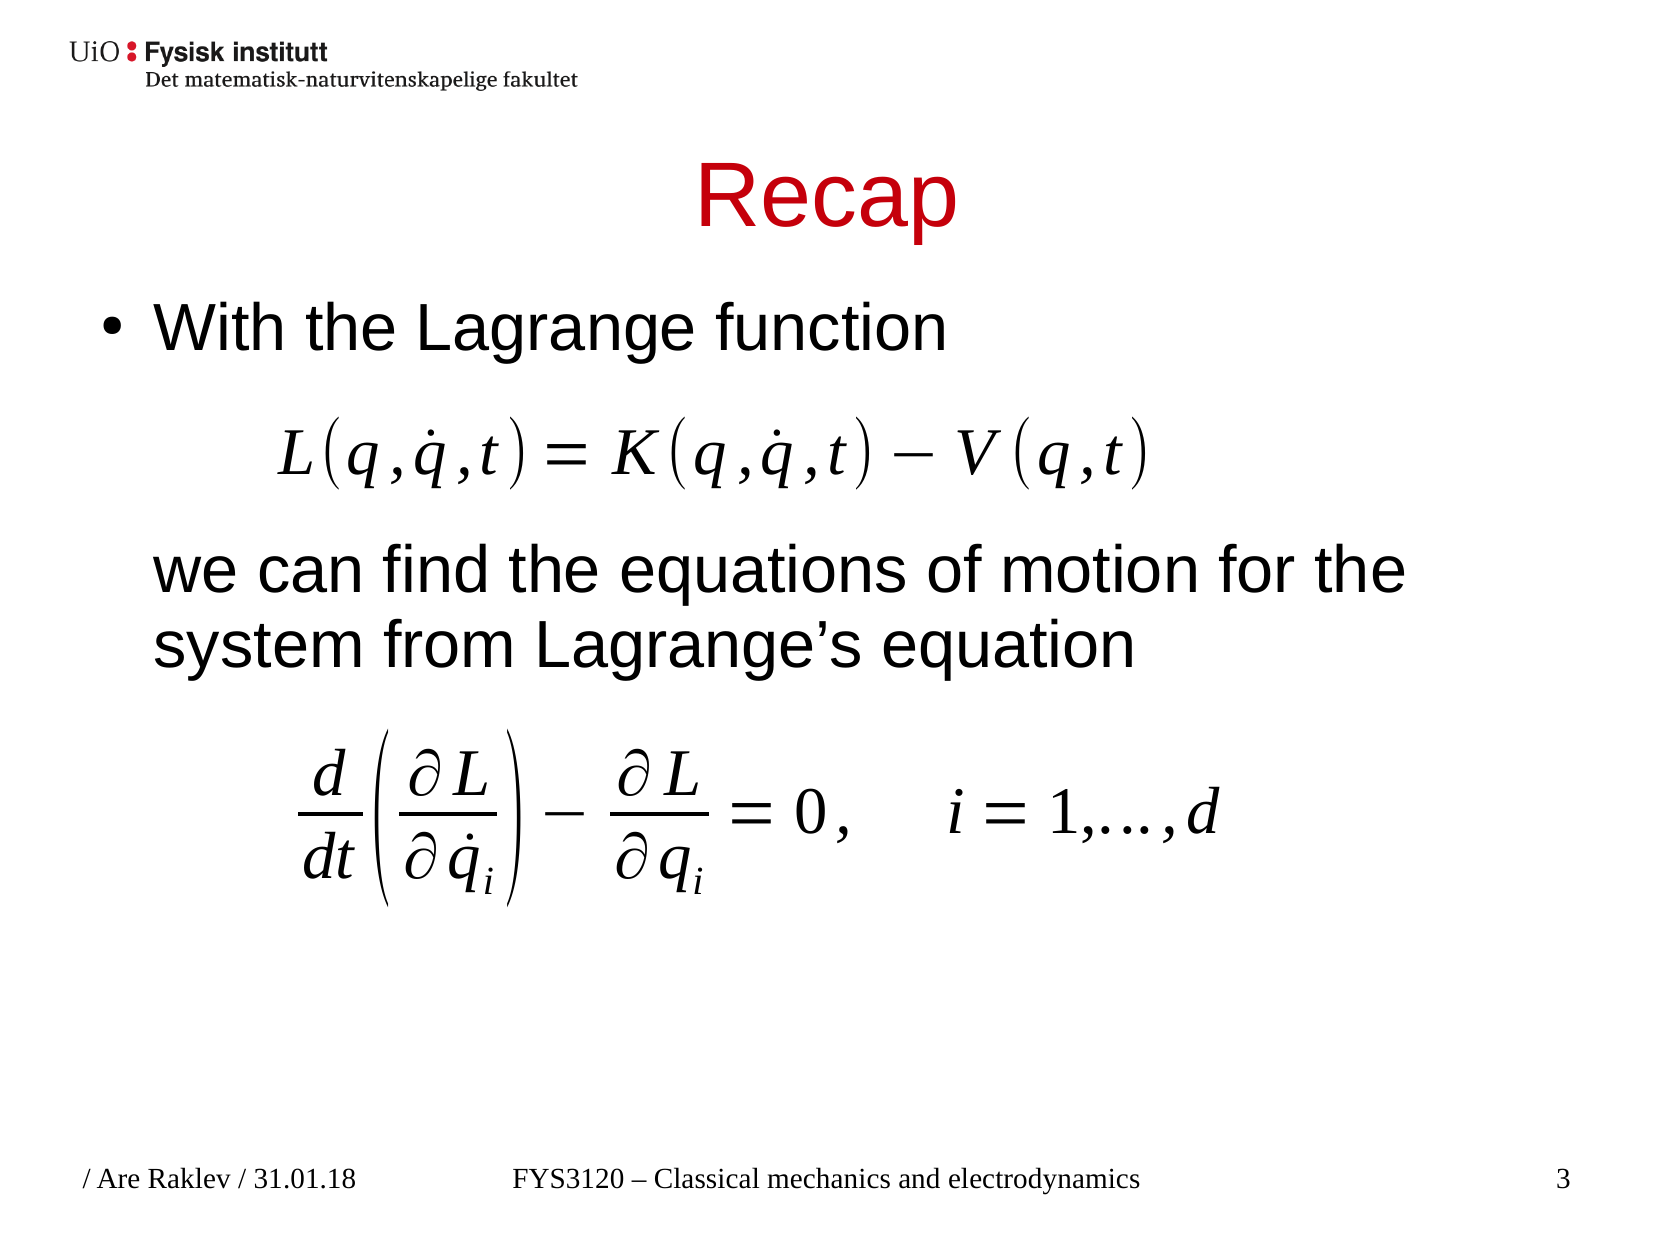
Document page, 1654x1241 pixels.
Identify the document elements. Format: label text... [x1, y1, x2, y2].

list With the Lagrange function we can find the equations of motion for the system from Lagrange’s equation [82, 290, 1571, 1137]
chart [289, 726, 1229, 912]
chart [268, 413, 1157, 494]
picture [68, 37, 581, 93]
title Recap [82, 90, 1571, 290]
